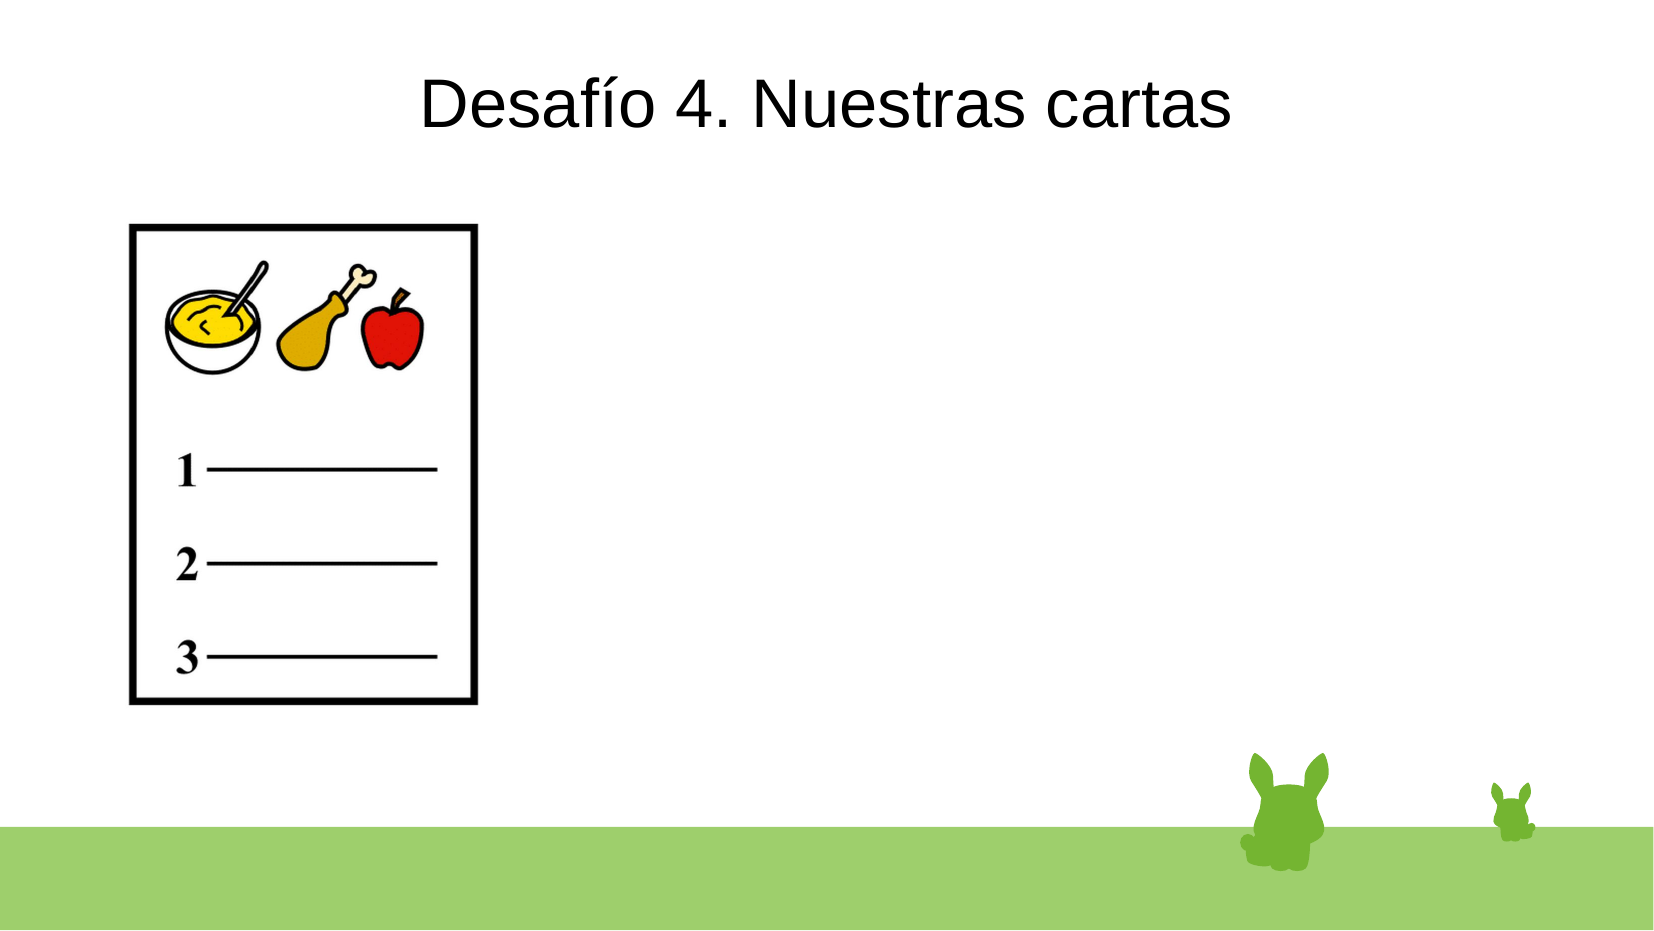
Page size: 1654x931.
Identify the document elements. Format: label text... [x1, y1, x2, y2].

picture [45, 206, 562, 723]
title Desafío 4. Nuestras cartas [88, 29, 1565, 178]
